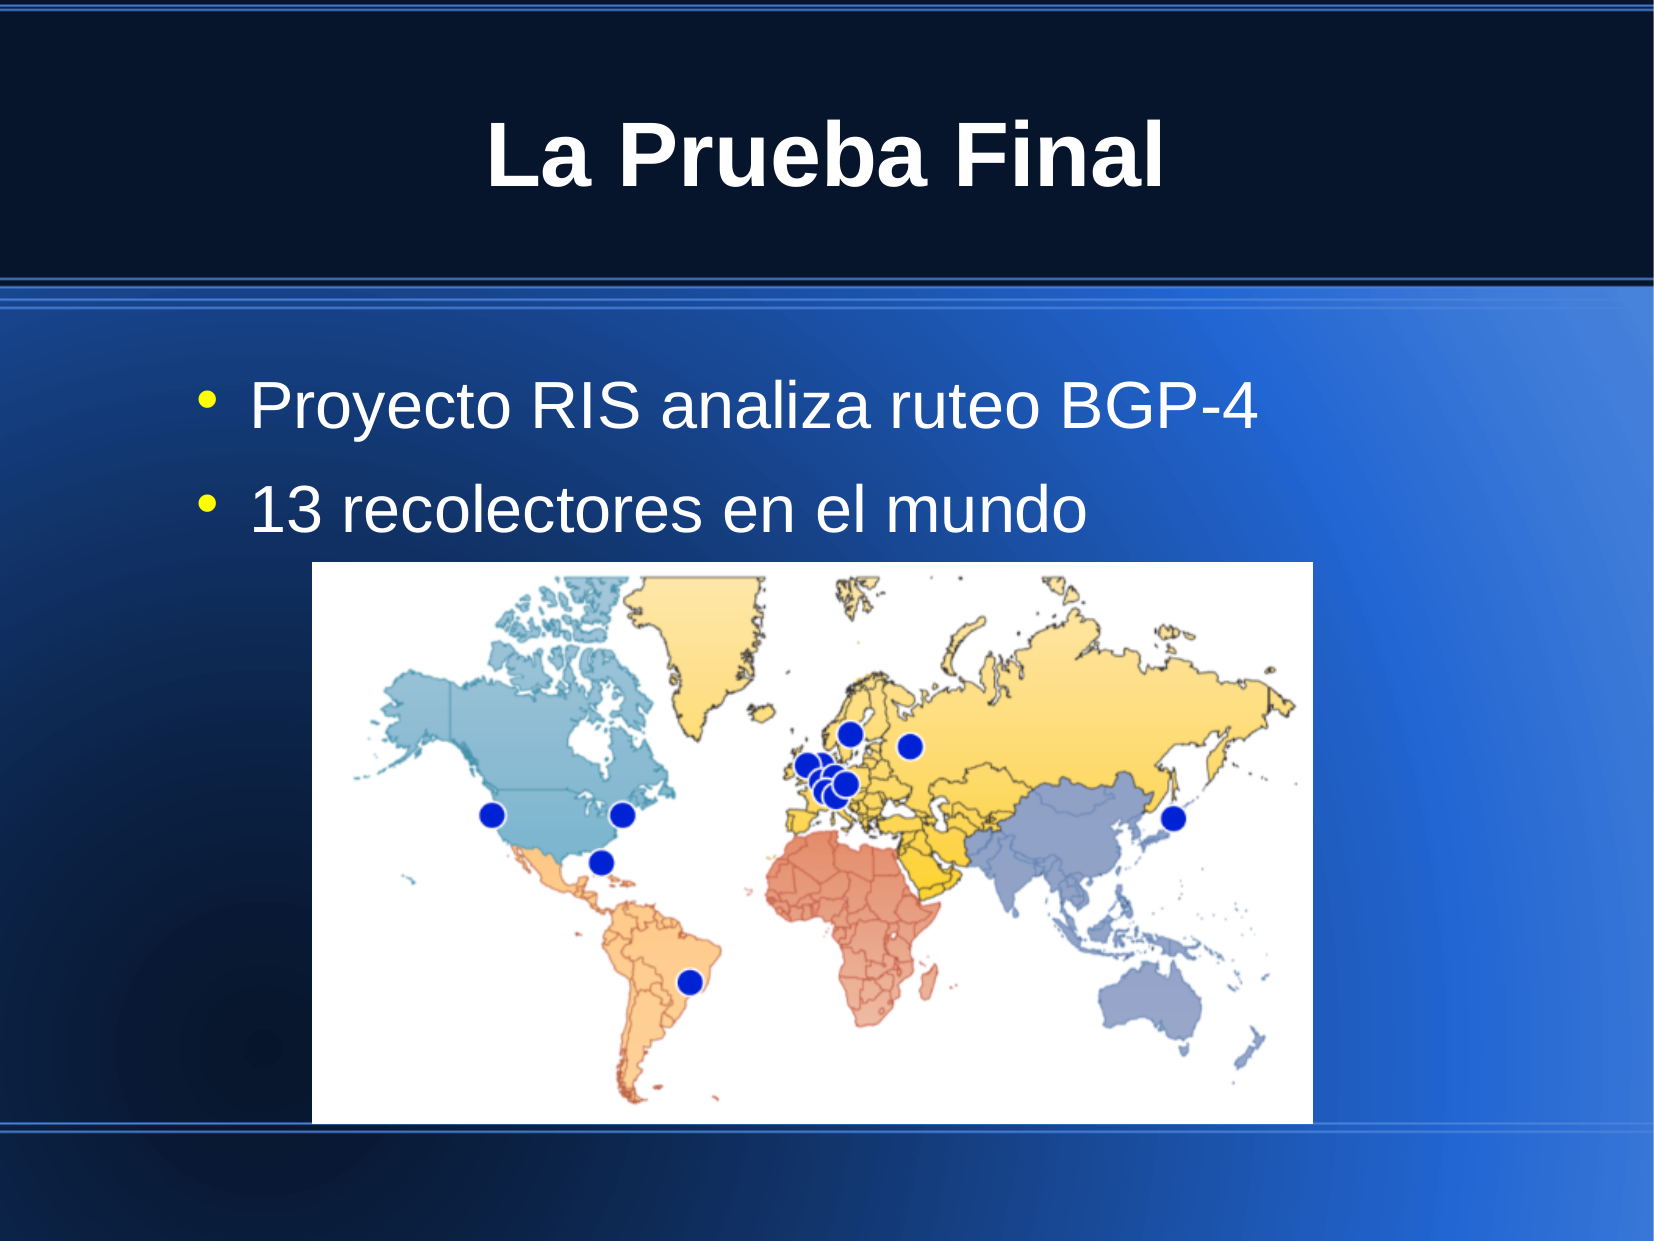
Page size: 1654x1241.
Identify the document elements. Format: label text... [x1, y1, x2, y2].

picture [0, 0, 1654, 1241]
title La Prueba Final [82, 49, 1571, 257]
list Proyecto RIS analiza ruteo BGP-4 13 recolectores en el mundo [178, 364, 1570, 1147]
